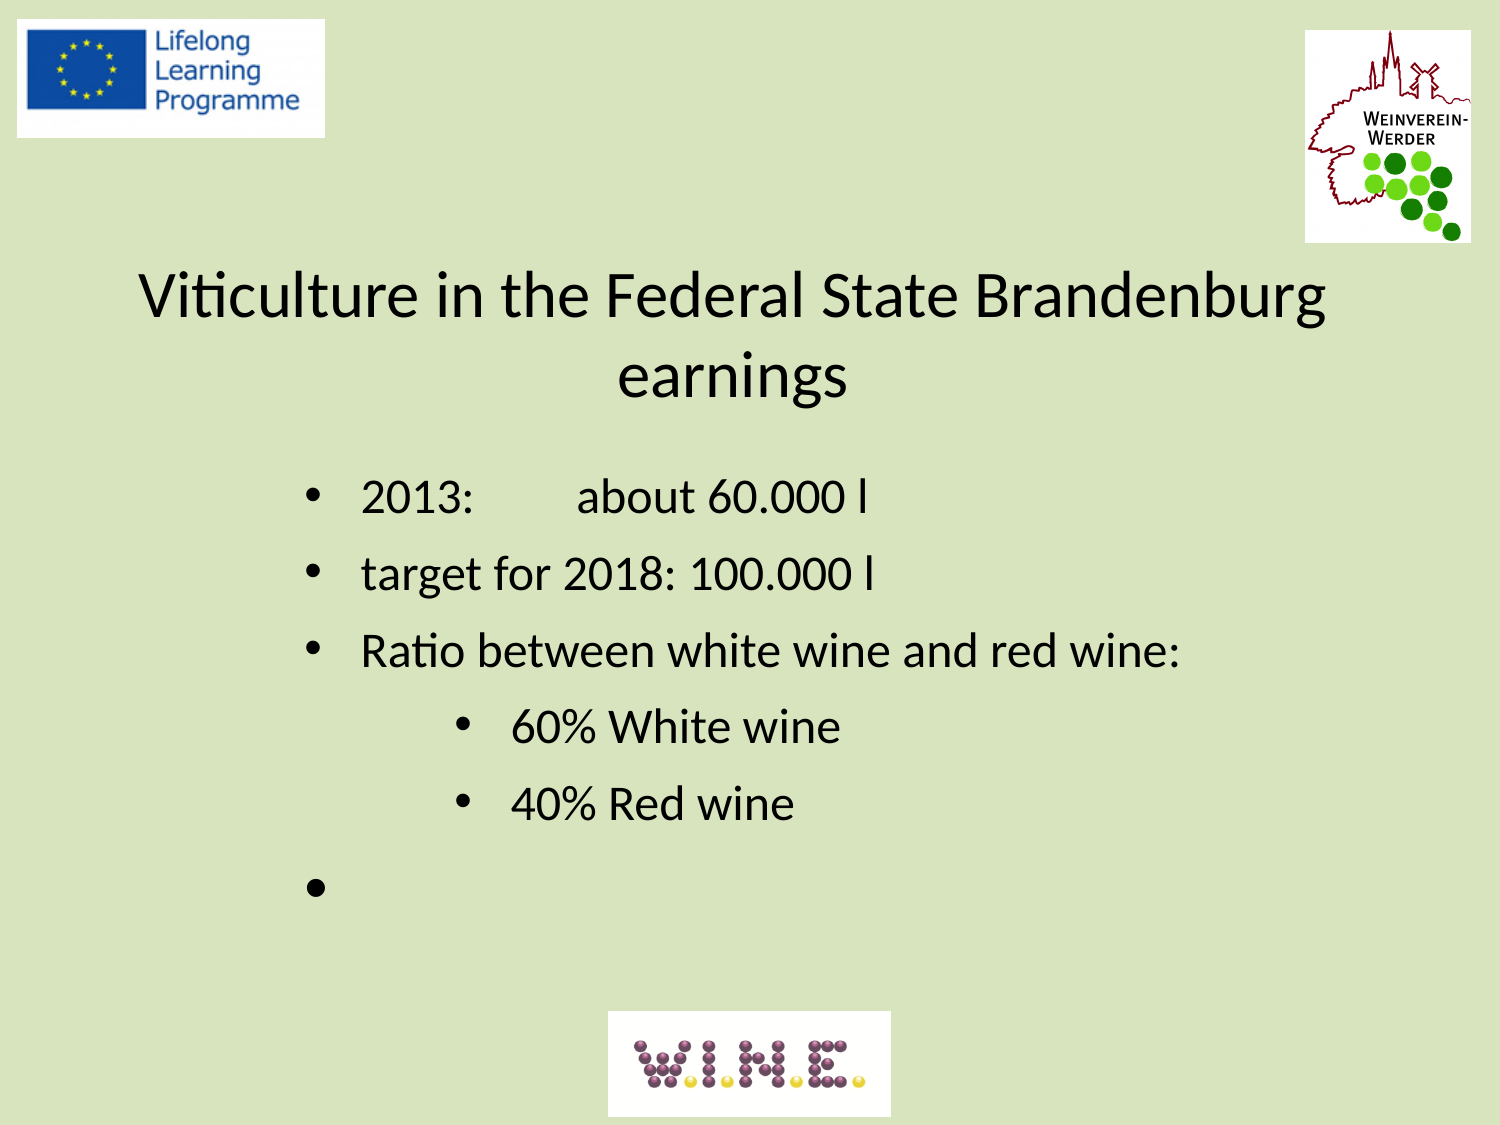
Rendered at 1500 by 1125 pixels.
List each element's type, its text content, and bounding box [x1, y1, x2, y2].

picture [1305, 30, 1471, 243]
text_box 2013: about 60.000 l target for 2018: 100.000 l Ratio between white wine and red wine: 60% White wine 40% Red wine [289, 456, 1294, 941]
picture [17, 19, 325, 138]
picture [608, 1011, 891, 1117]
text_box Viticulture in the Federal State Brandenburg earnings [88, 243, 1378, 409]
